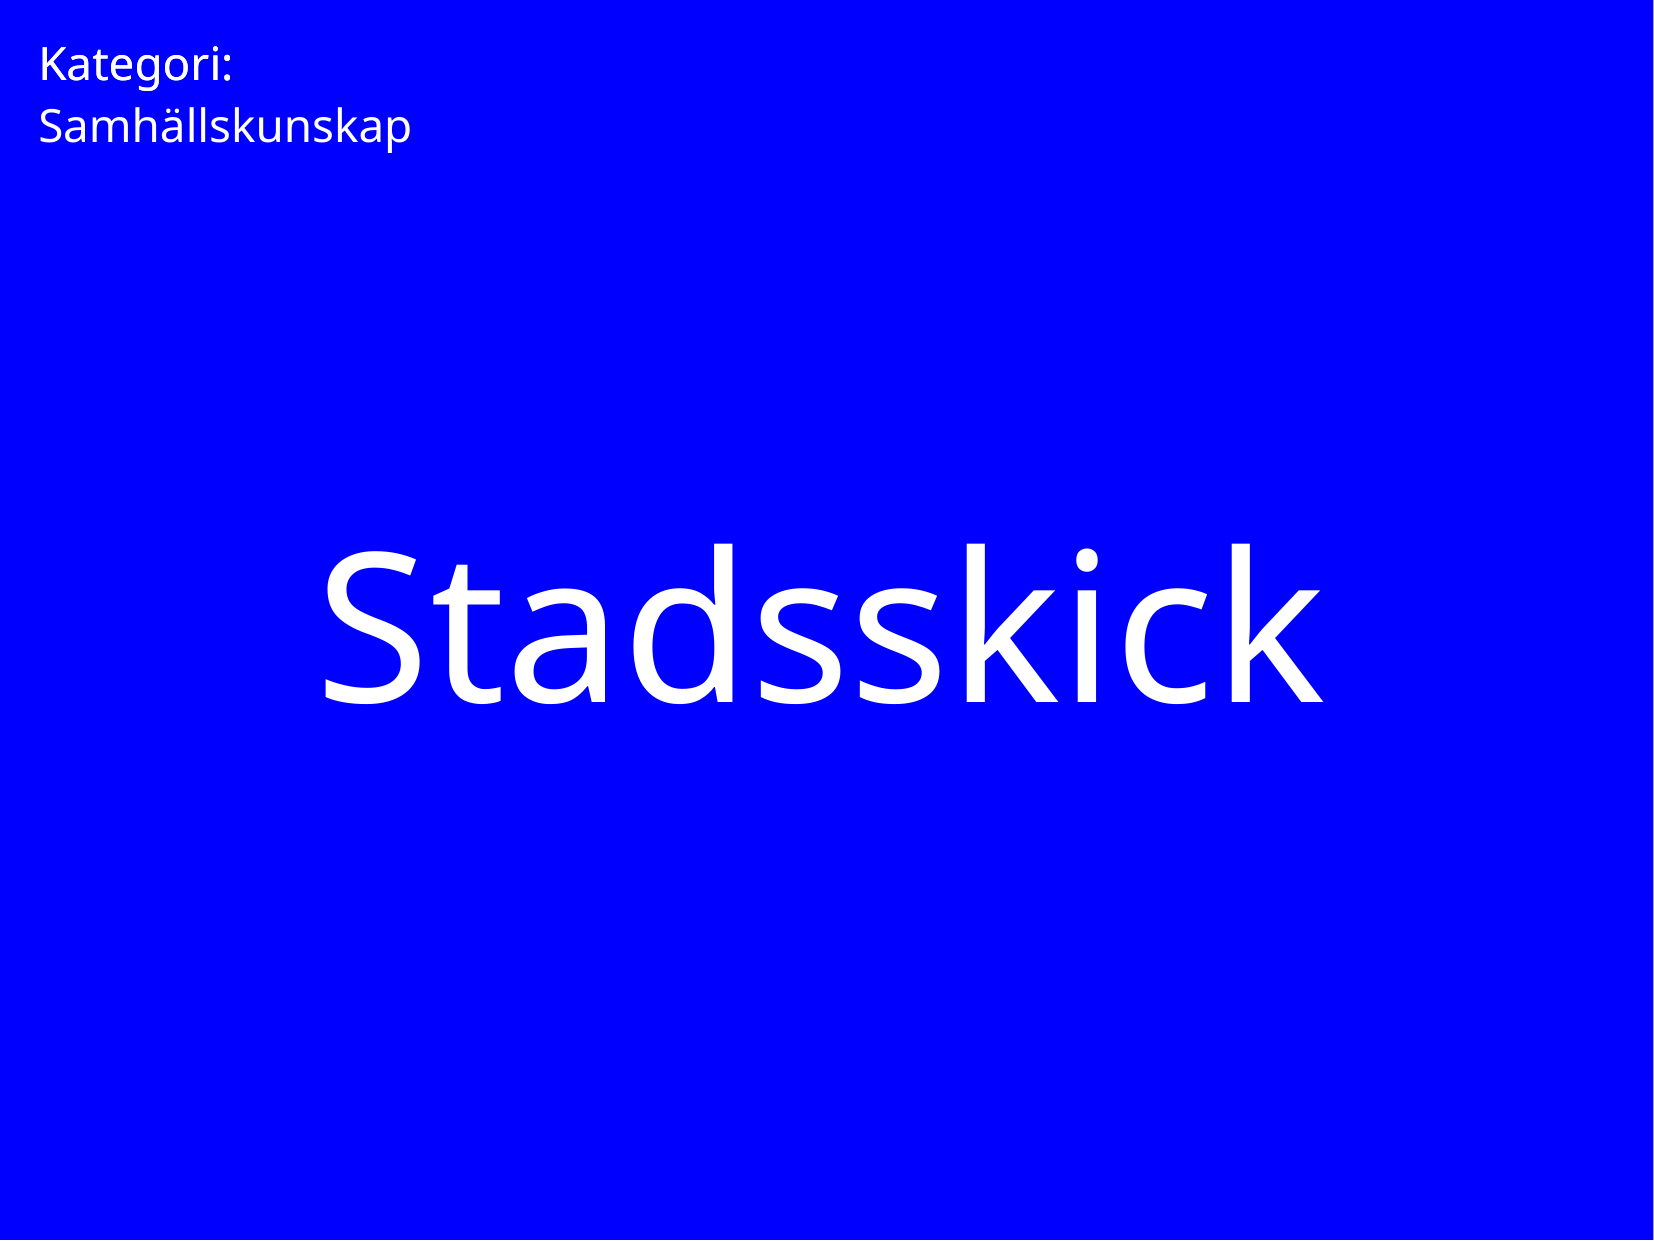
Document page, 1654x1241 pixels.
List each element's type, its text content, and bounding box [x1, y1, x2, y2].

text_box Stadsskick [283, 472, 1359, 765]
text_box Kategori: Samhällskunskap [23, 23, 615, 160]
